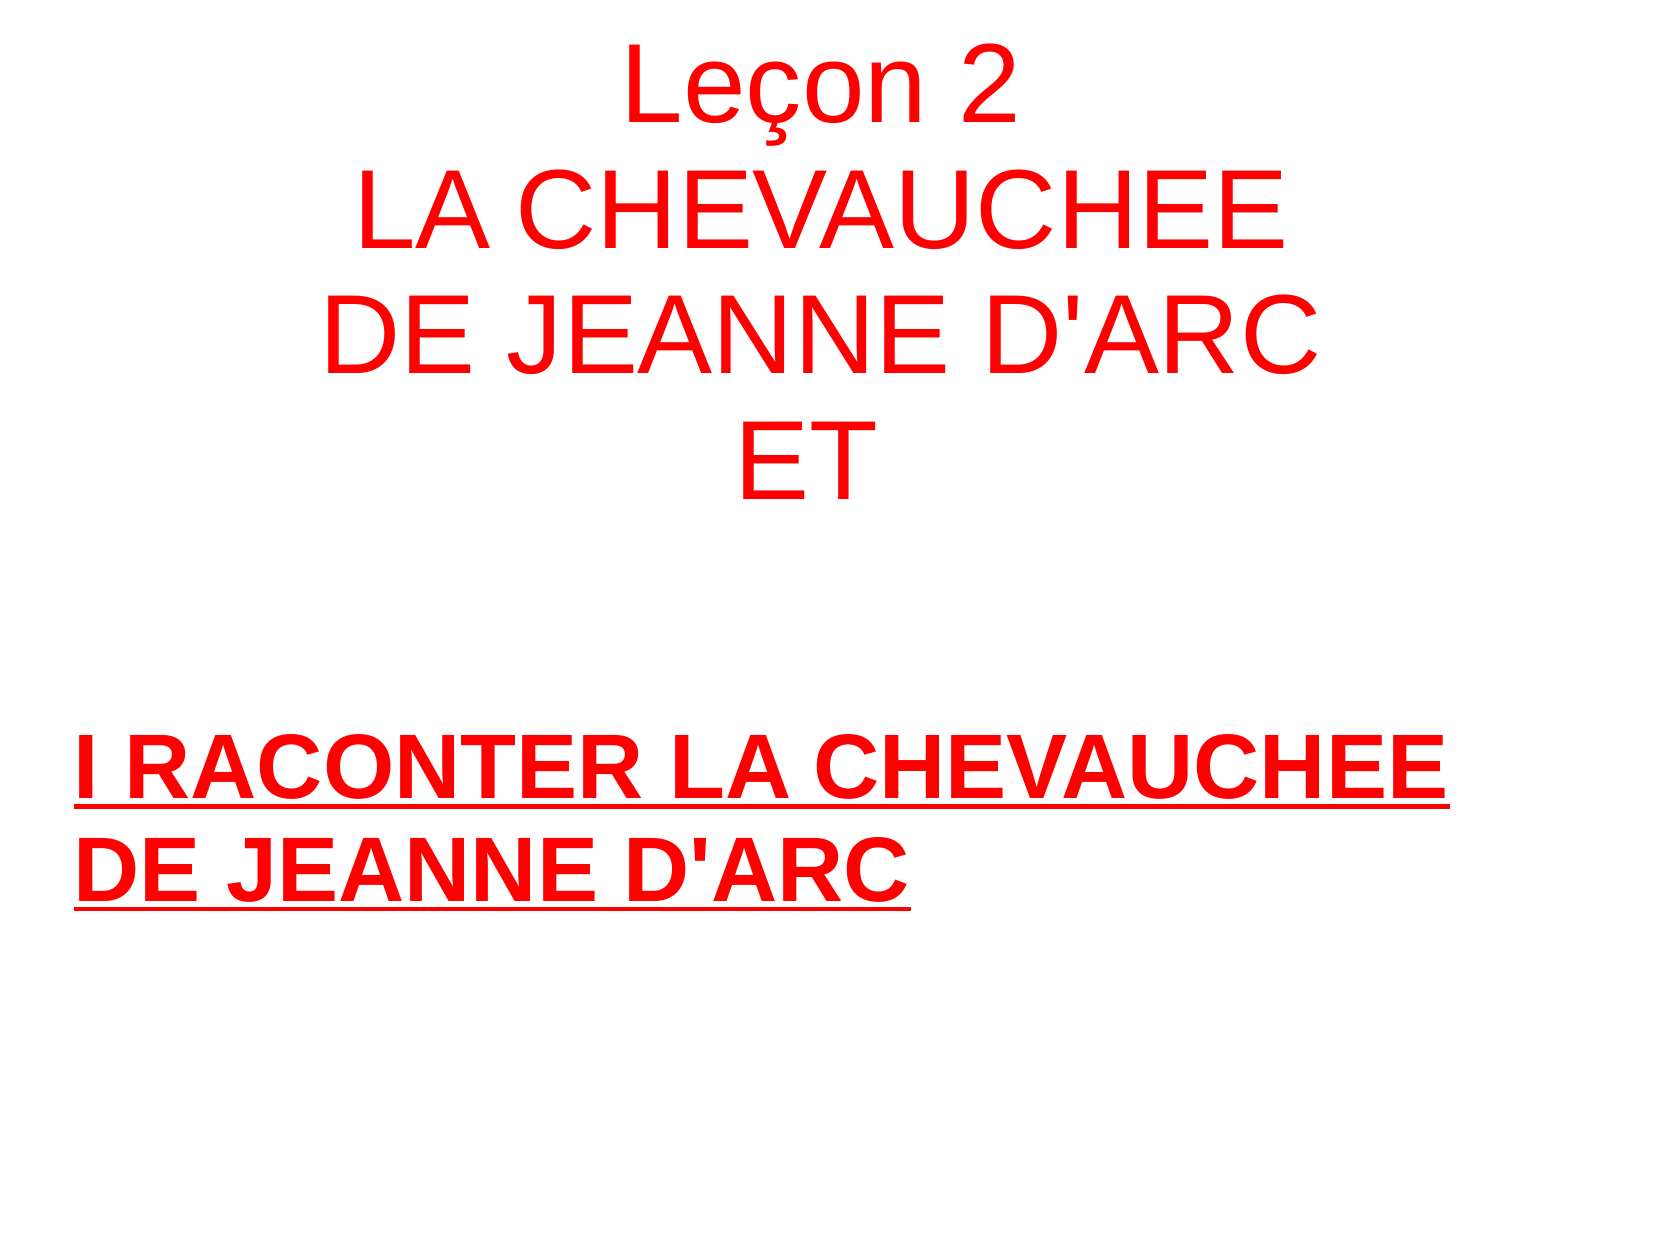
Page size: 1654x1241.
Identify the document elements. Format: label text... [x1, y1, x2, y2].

text_box I RACONTER LA CHEVAUCHEE DE JEANNE D'ARC [59, 708, 1595, 929]
title Leçon 2 LA CHEVAUCHEE DE JEANNE D'ARC ET [76, 20, 1565, 523]
